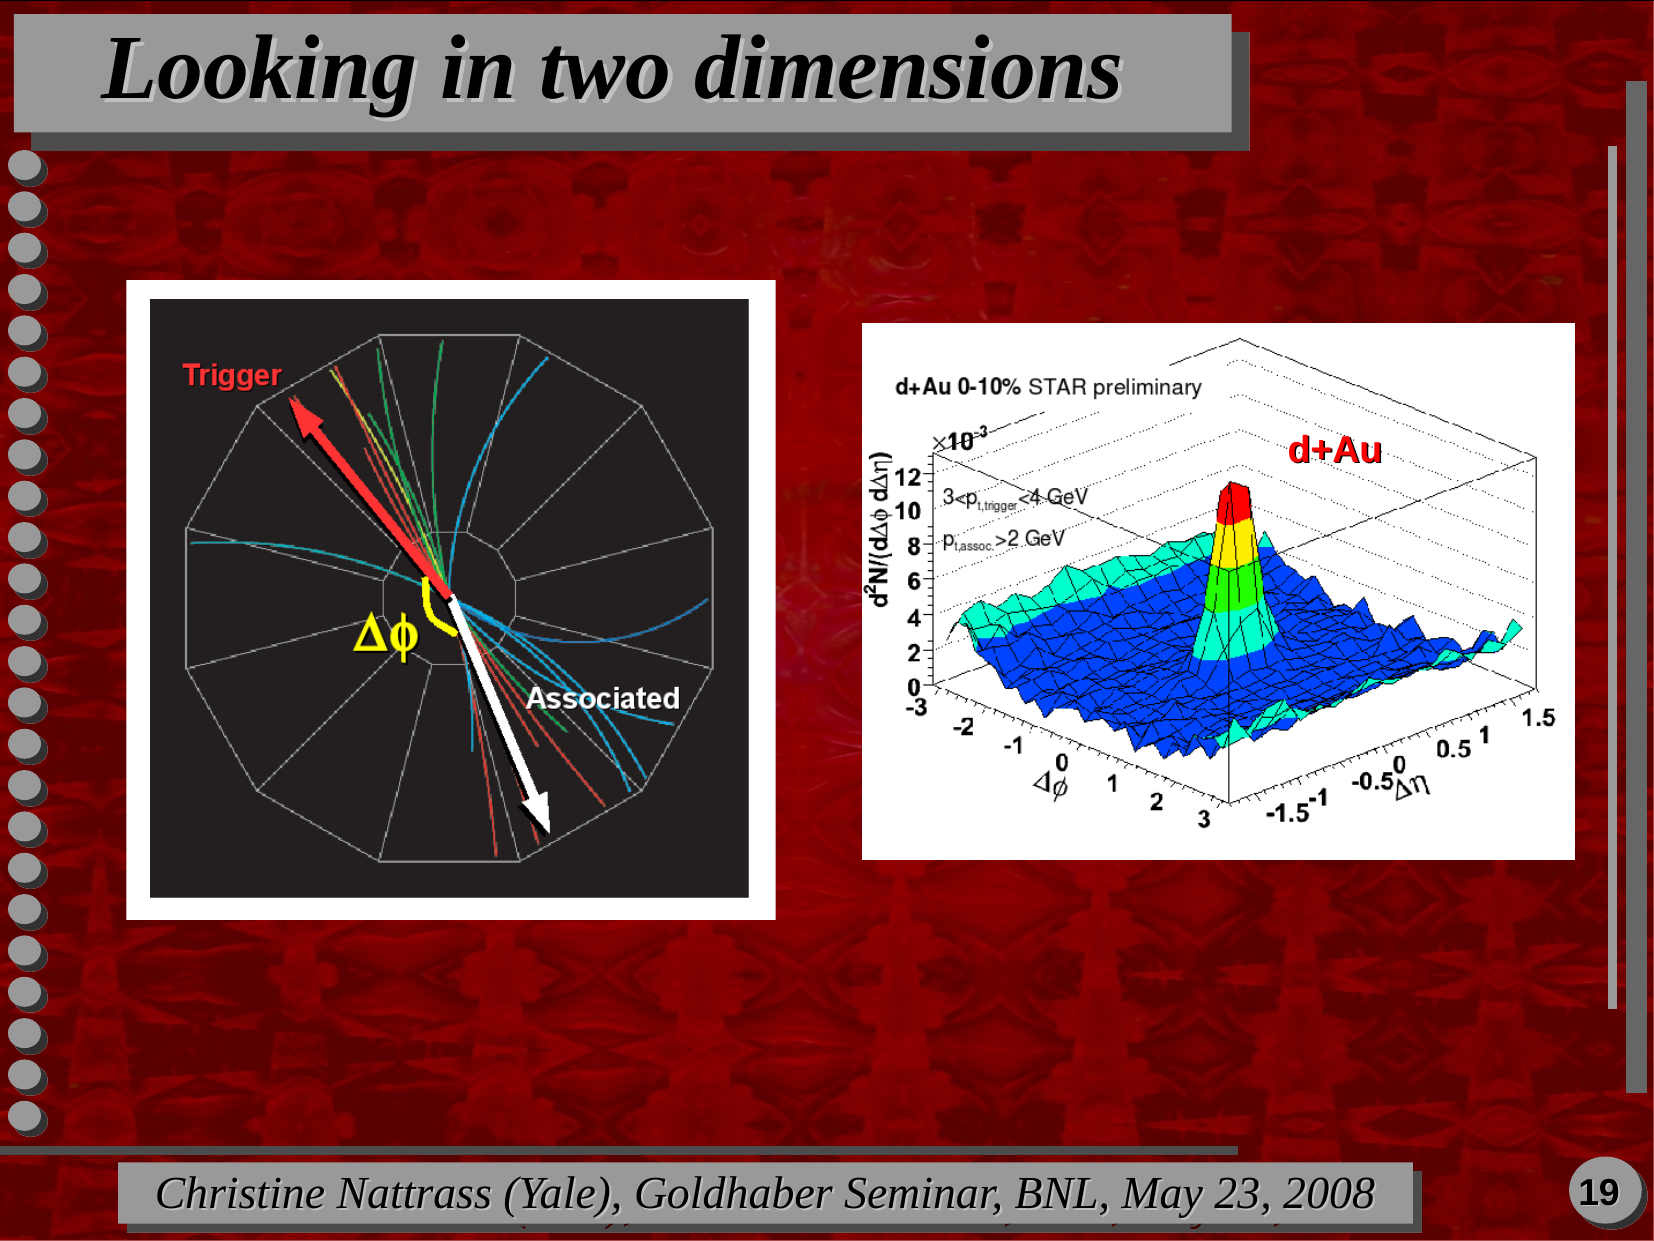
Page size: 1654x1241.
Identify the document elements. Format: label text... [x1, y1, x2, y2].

text_box d+Au [1272, 420, 1461, 480]
text_box [126, 280, 776, 920]
picture [862, 323, 1575, 860]
title Looking in two dimensions [0, 0, 1232, 145]
picture [150, 299, 751, 901]
